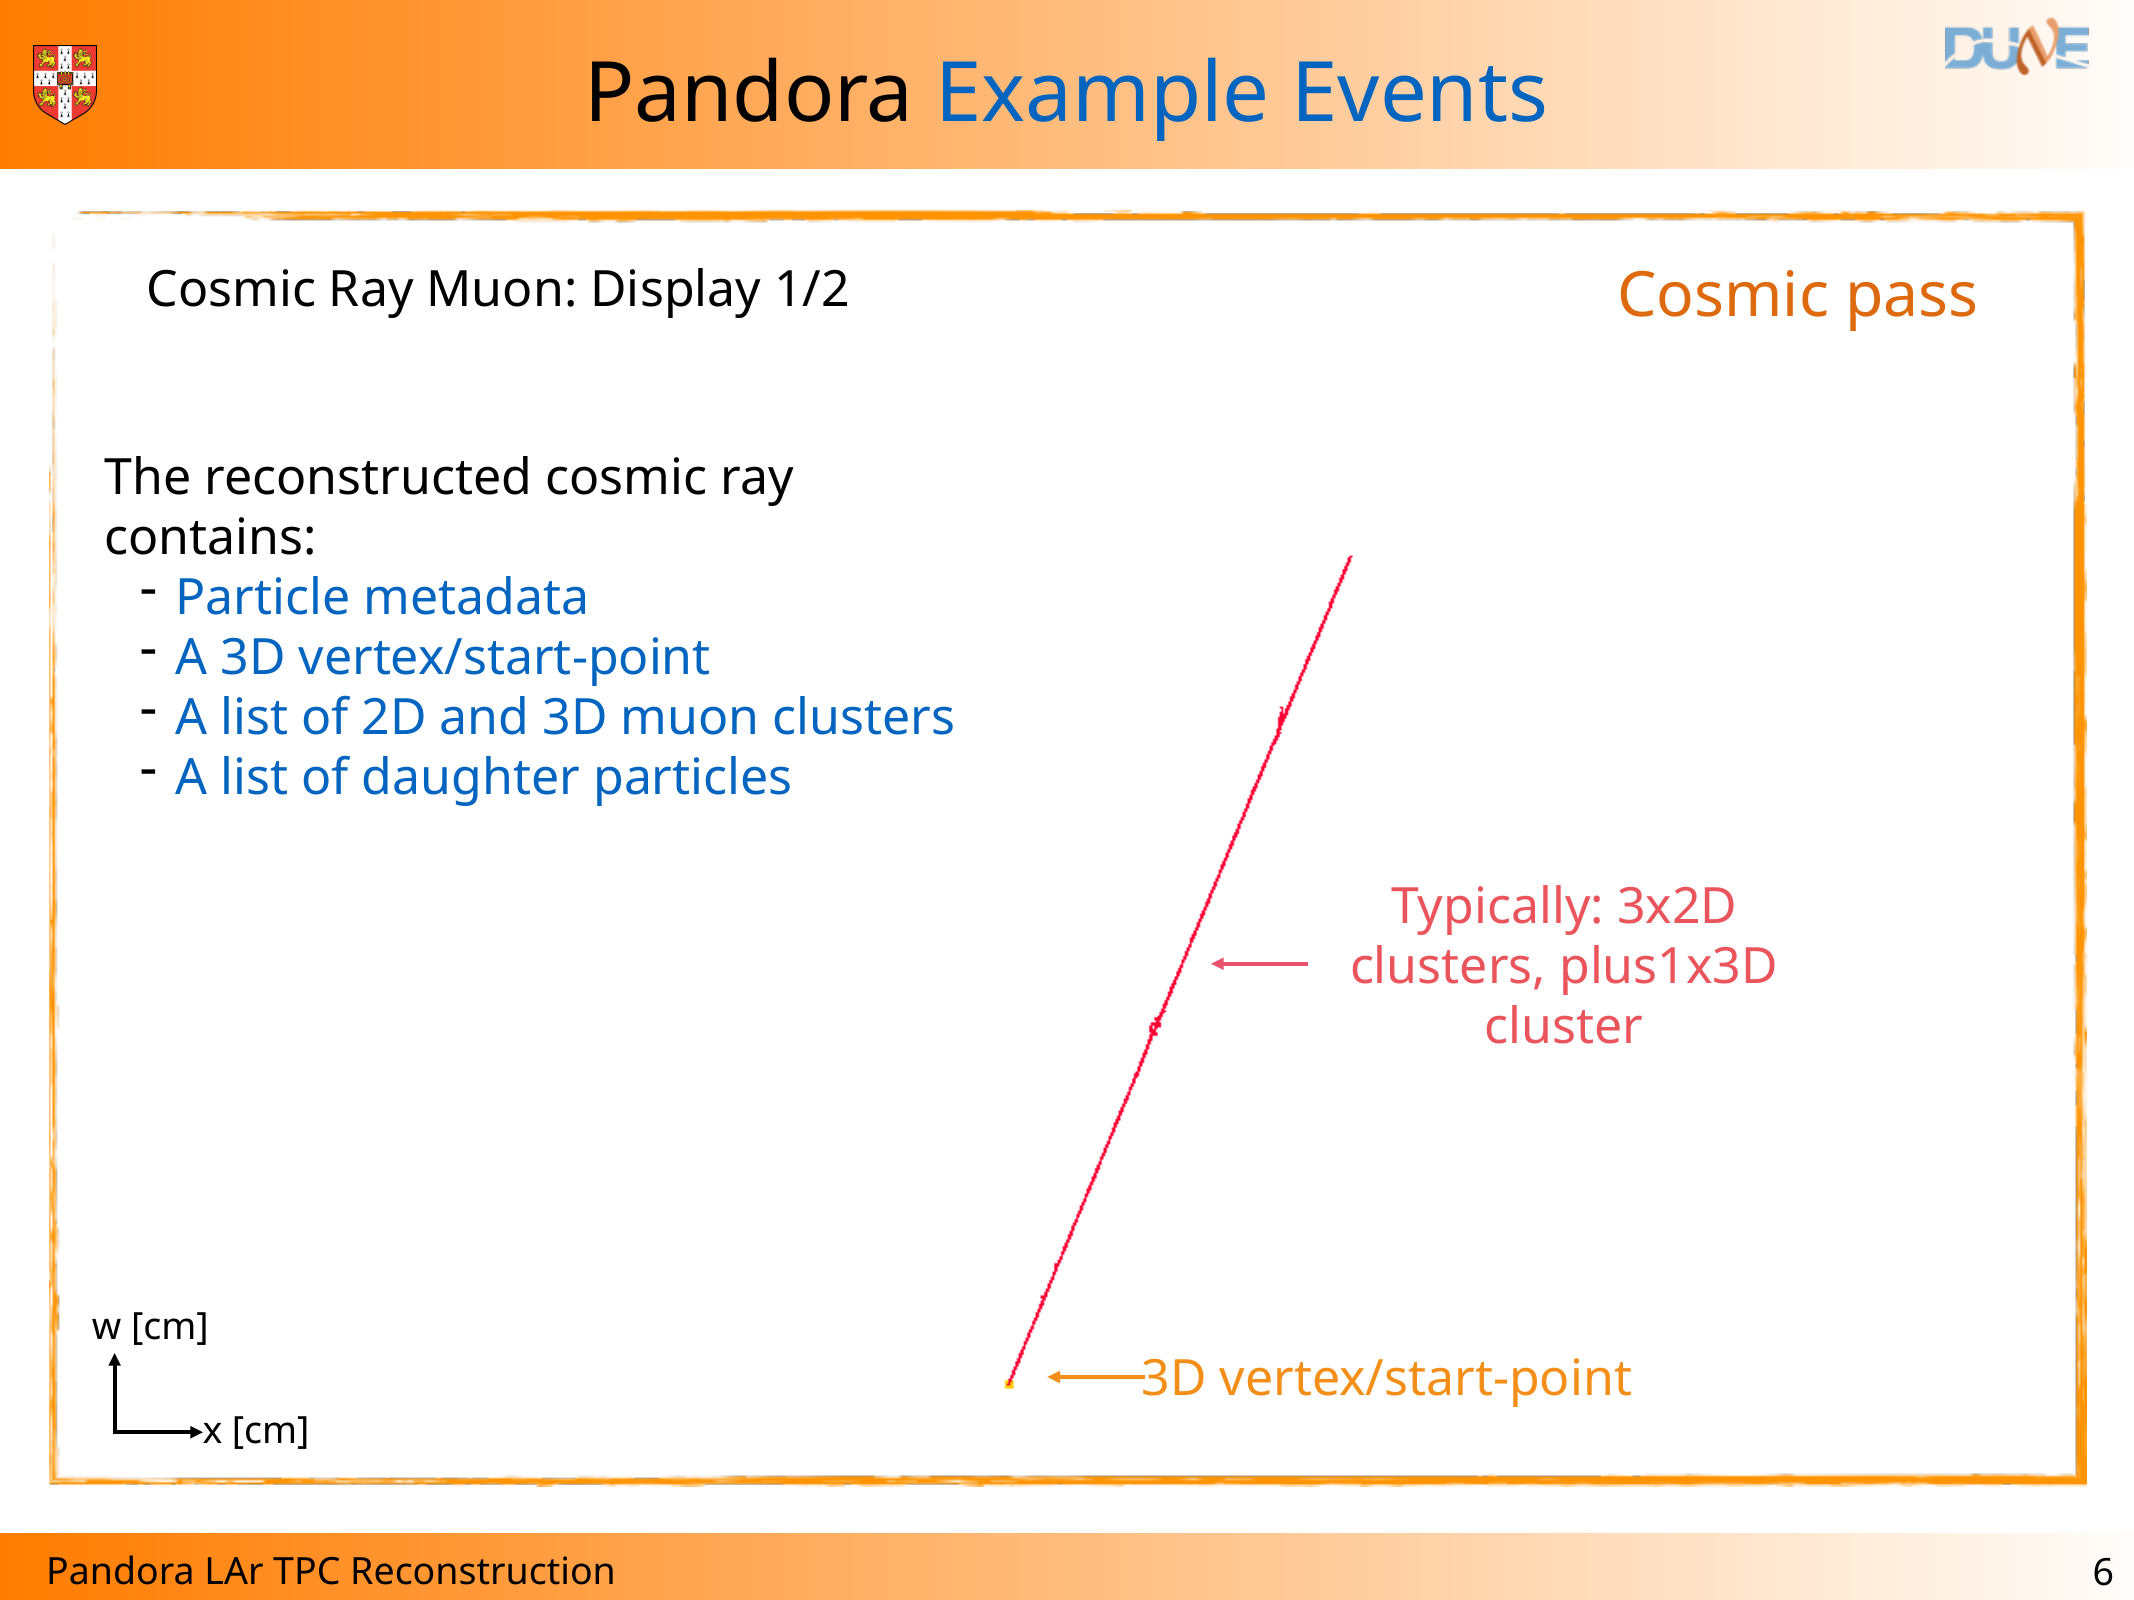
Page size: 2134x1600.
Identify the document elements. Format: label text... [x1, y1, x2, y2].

picture [33, 45, 97, 125]
text_box <number> [2084, 1539, 2122, 1600]
text_box Cosmic Ray Muon: Display 1/2 [110, 248, 886, 325]
text_box <number> [942, 1533, 949, 1600]
text_box Typically: 3x2D clusters, plus1x3D cluster [1303, 865, 1825, 1062]
text_box <number> [942, 0, 949, 27]
text_box w [cm] [83, 1293, 230, 1355]
text_box 3D vertex/start-point [1126, 1306, 1648, 1444]
picture [49, 210, 2087, 1487]
text_box Cosmic pass [1595, 246, 2002, 338]
picture [1944, 17, 2090, 76]
text_box Pandora Example Events [208, 27, 1925, 150]
text_box The reconstructed cosmic ray contains: Particle metadata A 3D vertex/start-point A list of 2D and 3D muon clusters A list of daughter particles [96, 355, 1027, 893]
text_box w [cm] [433, 1533, 438, 1600]
text_box x [cm] [194, 1397, 332, 1459]
